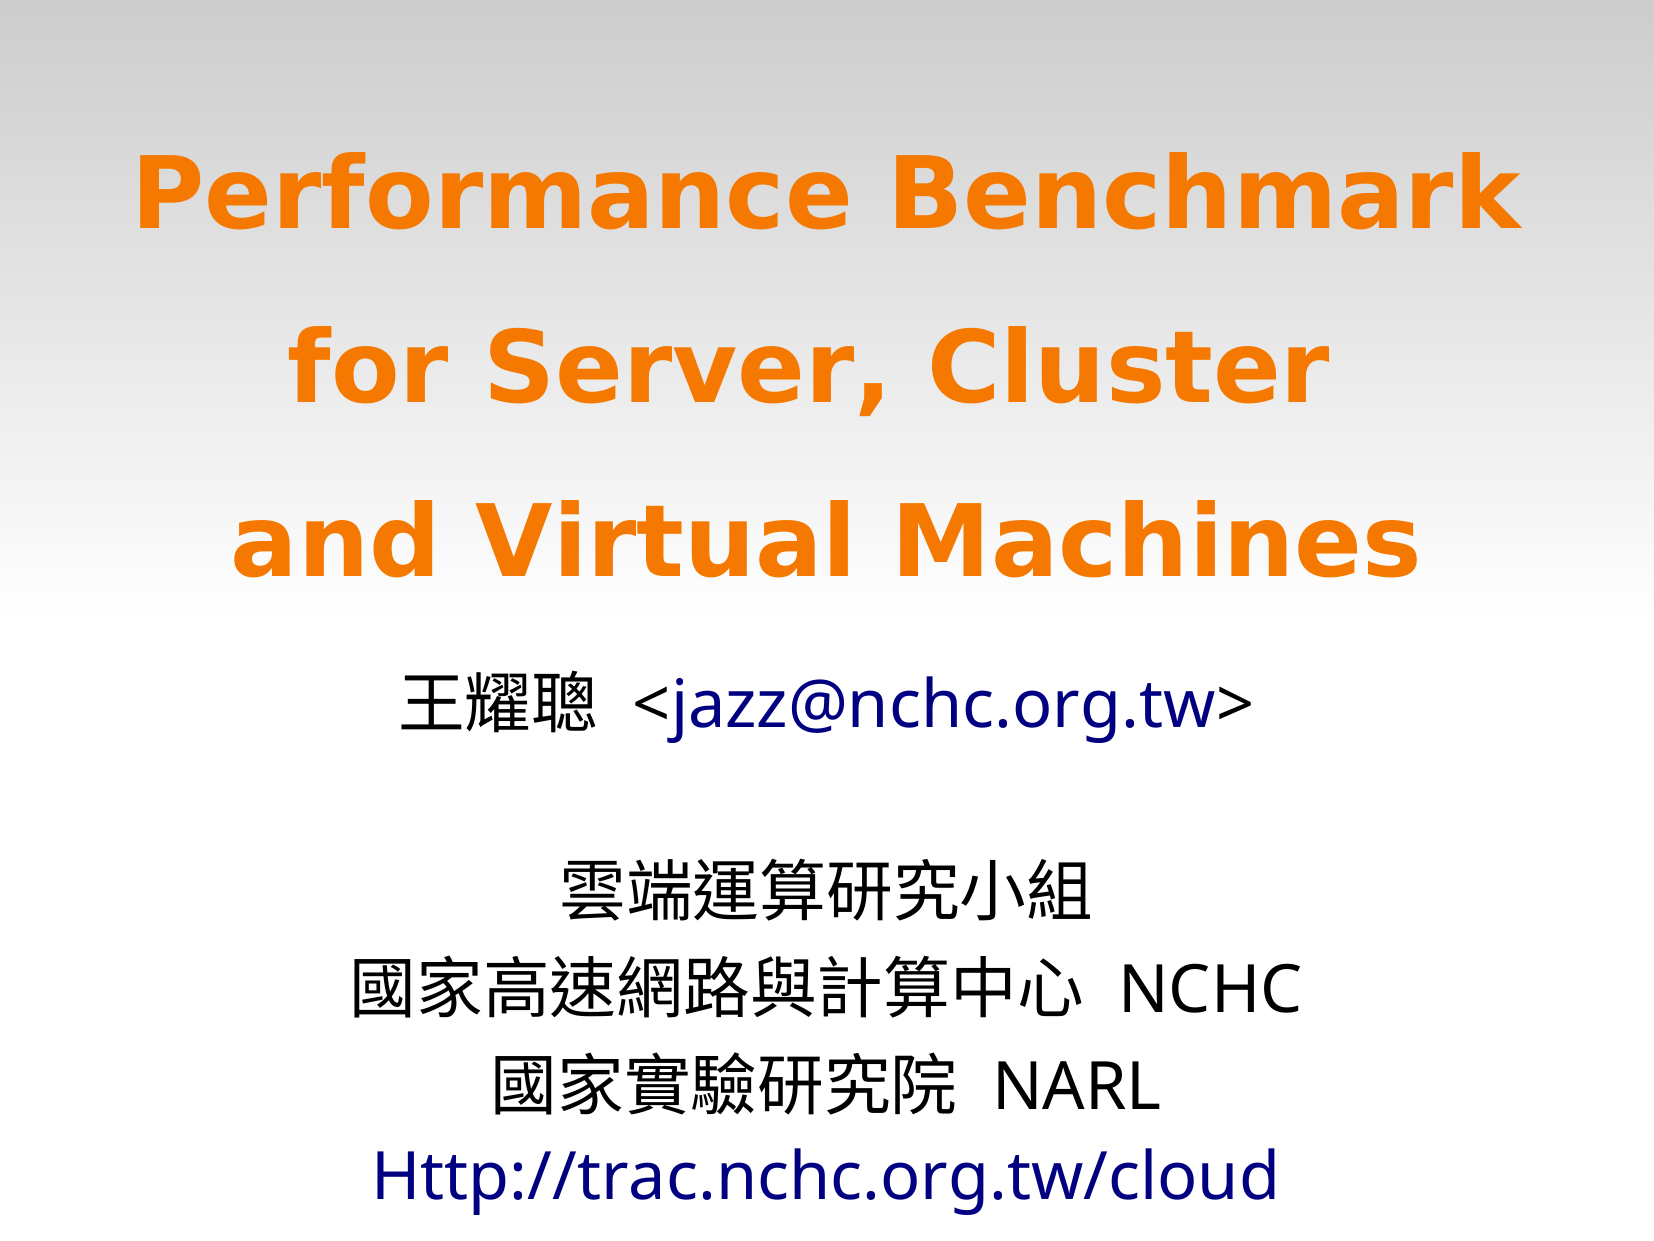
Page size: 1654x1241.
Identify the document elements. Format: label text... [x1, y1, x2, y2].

subtitle 王耀聰 <jazz@nchc.org.tw> 雲端運算研究小組 國家高速網路與計算中心 NCHC 國家實驗研究院 NARL Http://trac.nchc.org.tw/cloud [70, 712, 1583, 1158]
title Performance Benchmark for Server, Cluster and Virtual Machines [82, 27, 1571, 650]
